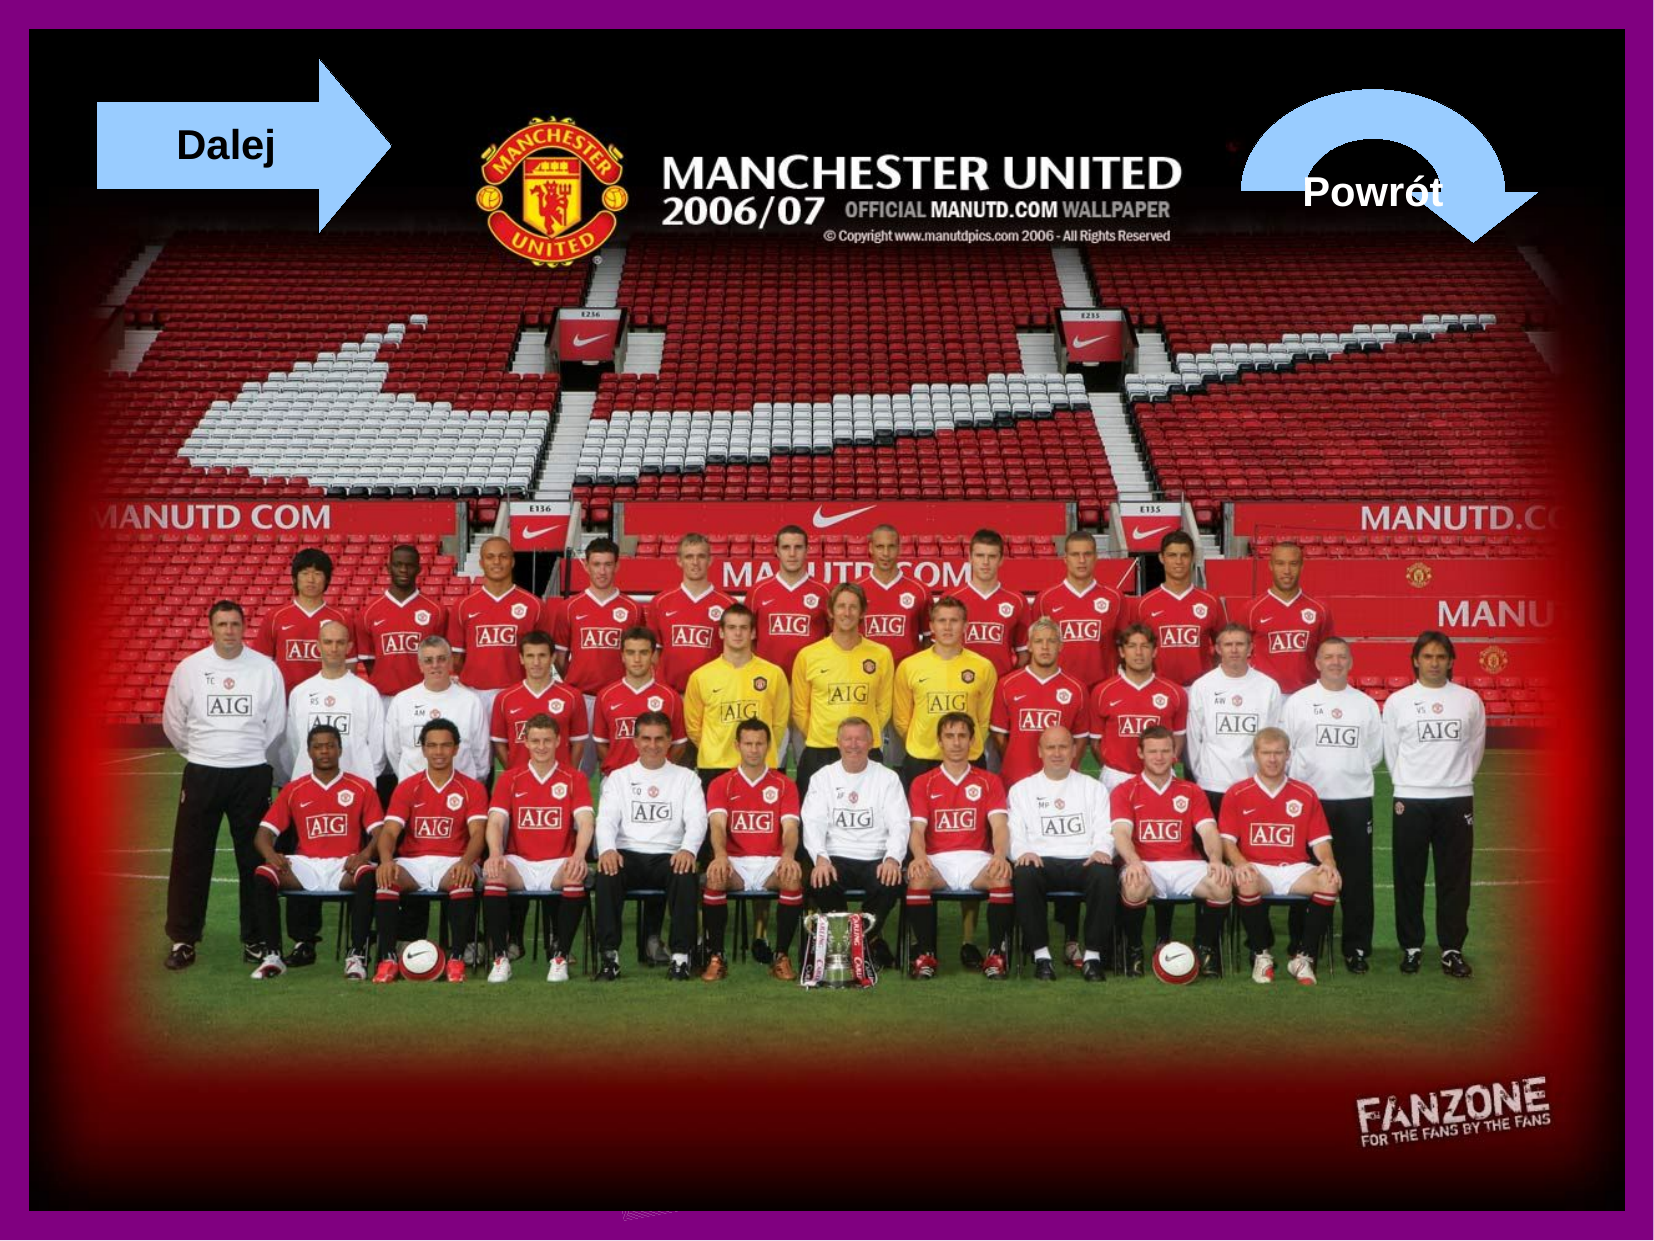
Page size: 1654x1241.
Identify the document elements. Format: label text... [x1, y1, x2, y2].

text_box Powrót [1240, 88, 1540, 244]
picture [29, 29, 1625, 1211]
text_box Dalej [96, 56, 393, 235]
